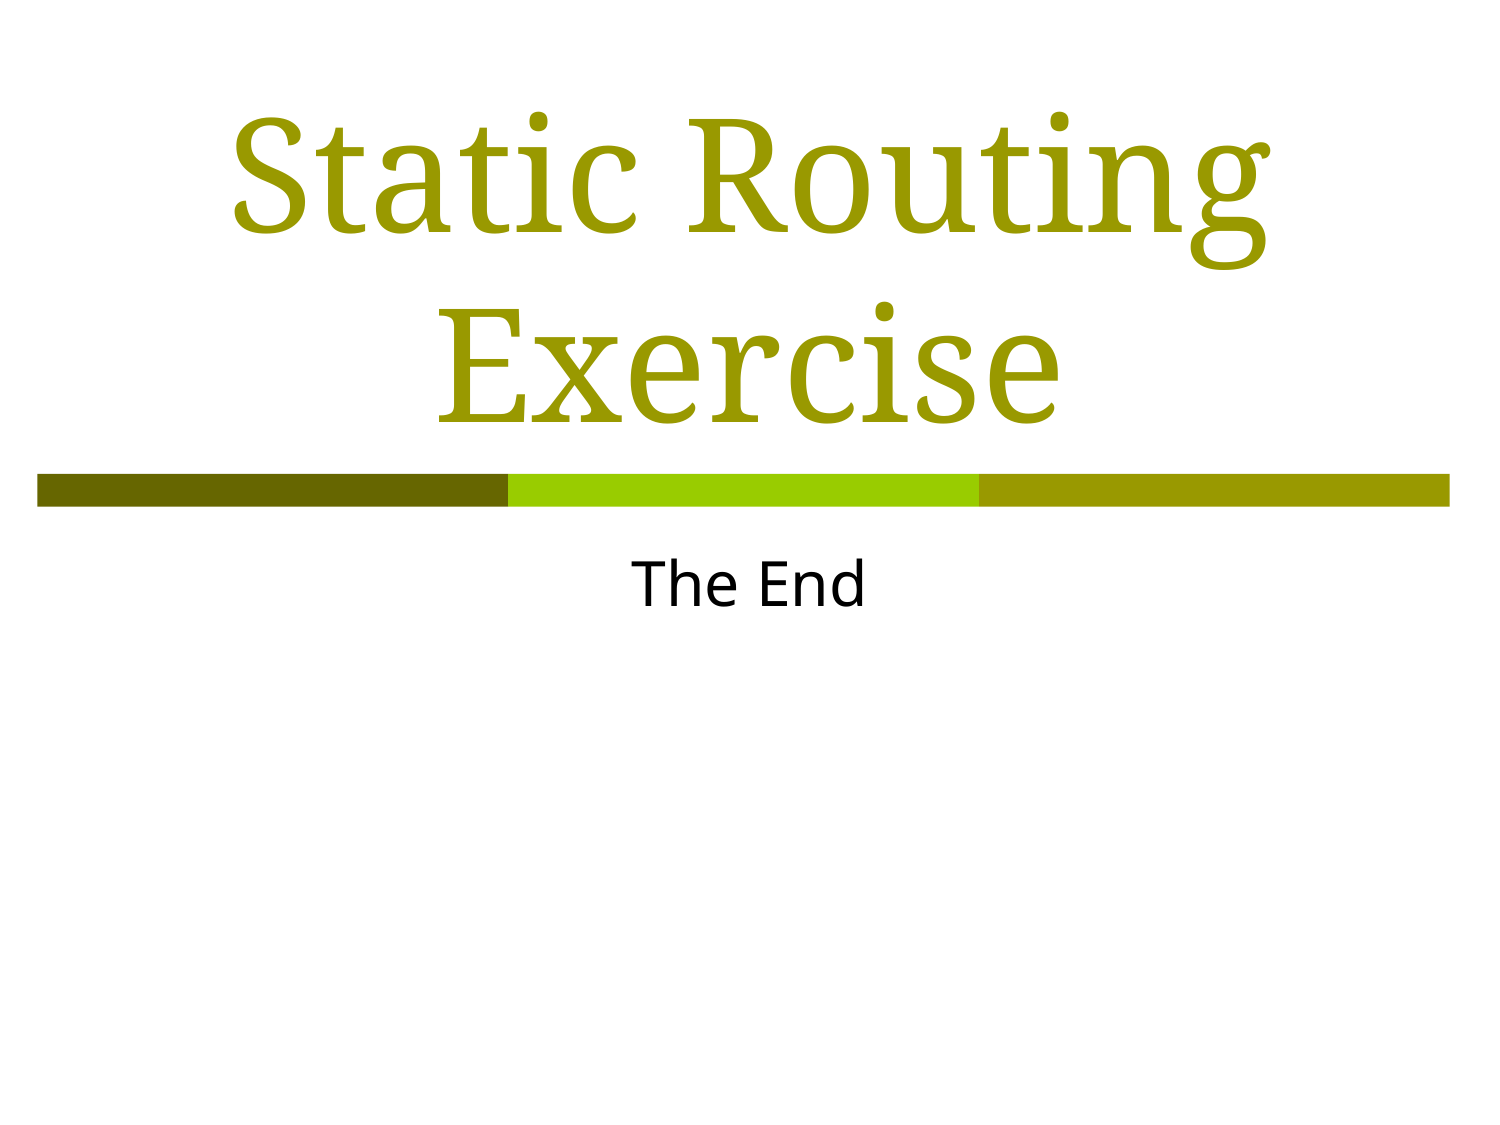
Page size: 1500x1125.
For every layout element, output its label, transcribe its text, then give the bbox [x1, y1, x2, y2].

title Static Routing Exercise [112, 66, 1388, 462]
text_box The End [225, 536, 1276, 899]
